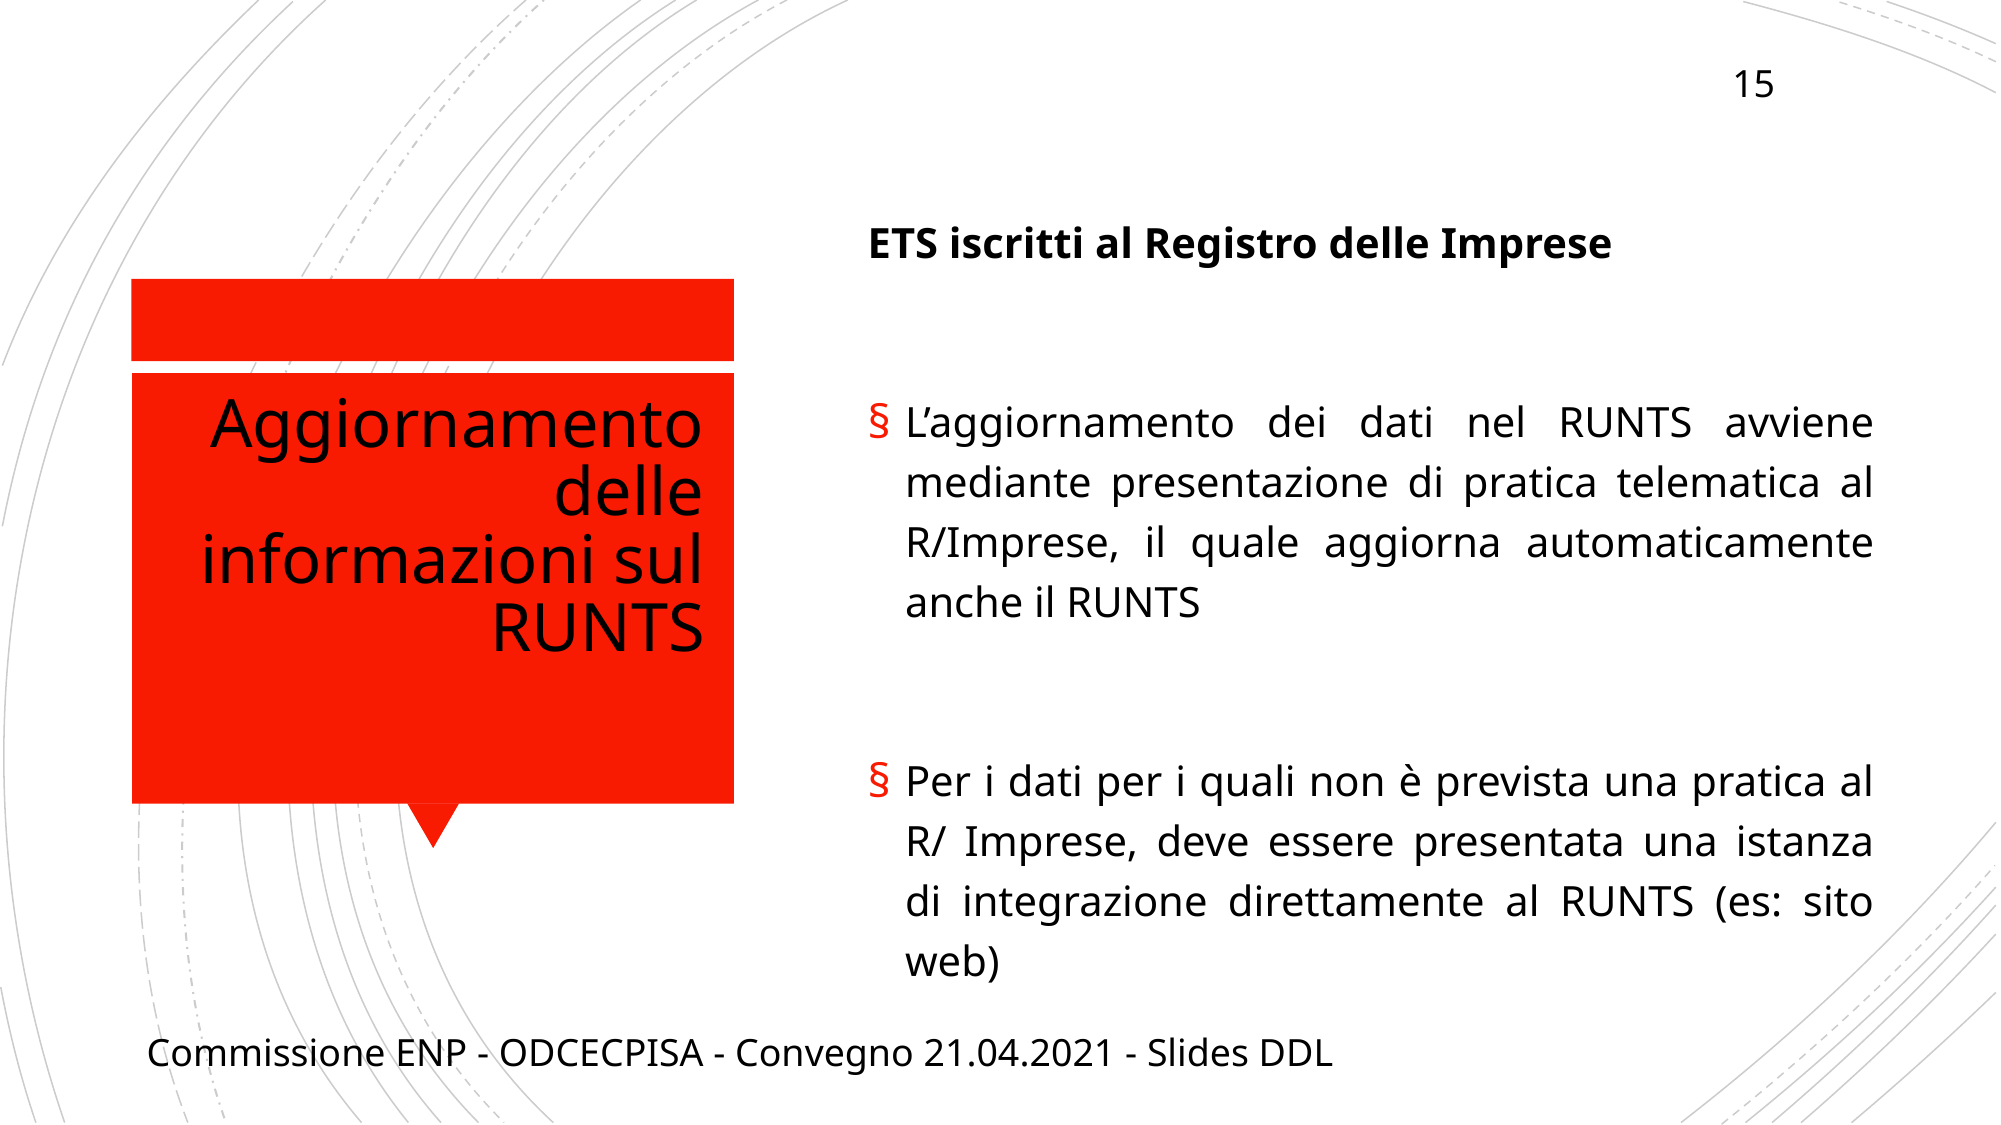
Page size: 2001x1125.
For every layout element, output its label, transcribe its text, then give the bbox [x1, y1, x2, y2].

title Aggiornamento delle informazioni sul RUNTS [145, 385, 720, 789]
footer Commissione ENP - ODCECPISA - Convegno 21.04.2021 - Slides DDL [131, 1021, 1869, 1074]
list ETS iscritti al Registro delle Imprese L’aggiornamento dei dati nel RUNTS avviene mediante presentazione di pratica telematica al R/Imprese, il quale aggiorna automaticamente anche il RUNTS Per i dati per i quali non è prevista una pratica al R/ Imprese, deve essere presentata una istanza di integrazione direttamente al RUNTS (es: sito web) [801, 52, 1890, 1073]
slide_number <numero> [1717, 52, 1868, 105]
